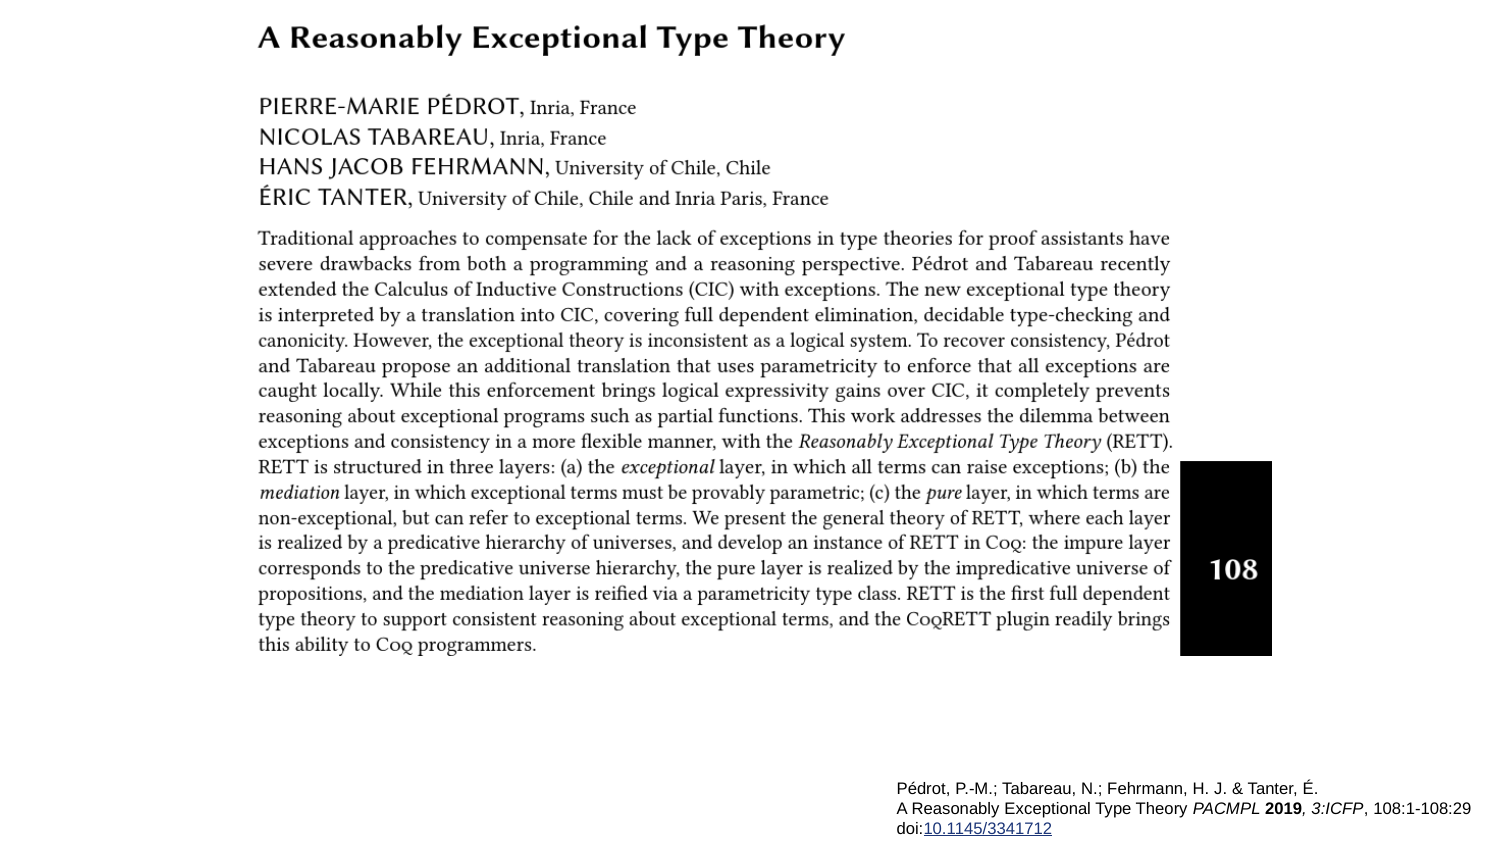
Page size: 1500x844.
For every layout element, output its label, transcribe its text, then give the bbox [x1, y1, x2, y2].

picture [228, 9, 1272, 656]
text_box Pédrot, P.-M.; Tabareau, N.; Fehrmann, H. J. & Tanter, É. A Reasonably Exceptional Type Theory PACMPL 2019, 3:ICFP, 108:1-108:29 doi:10.1145/3341712 [881, 762, 1500, 844]
